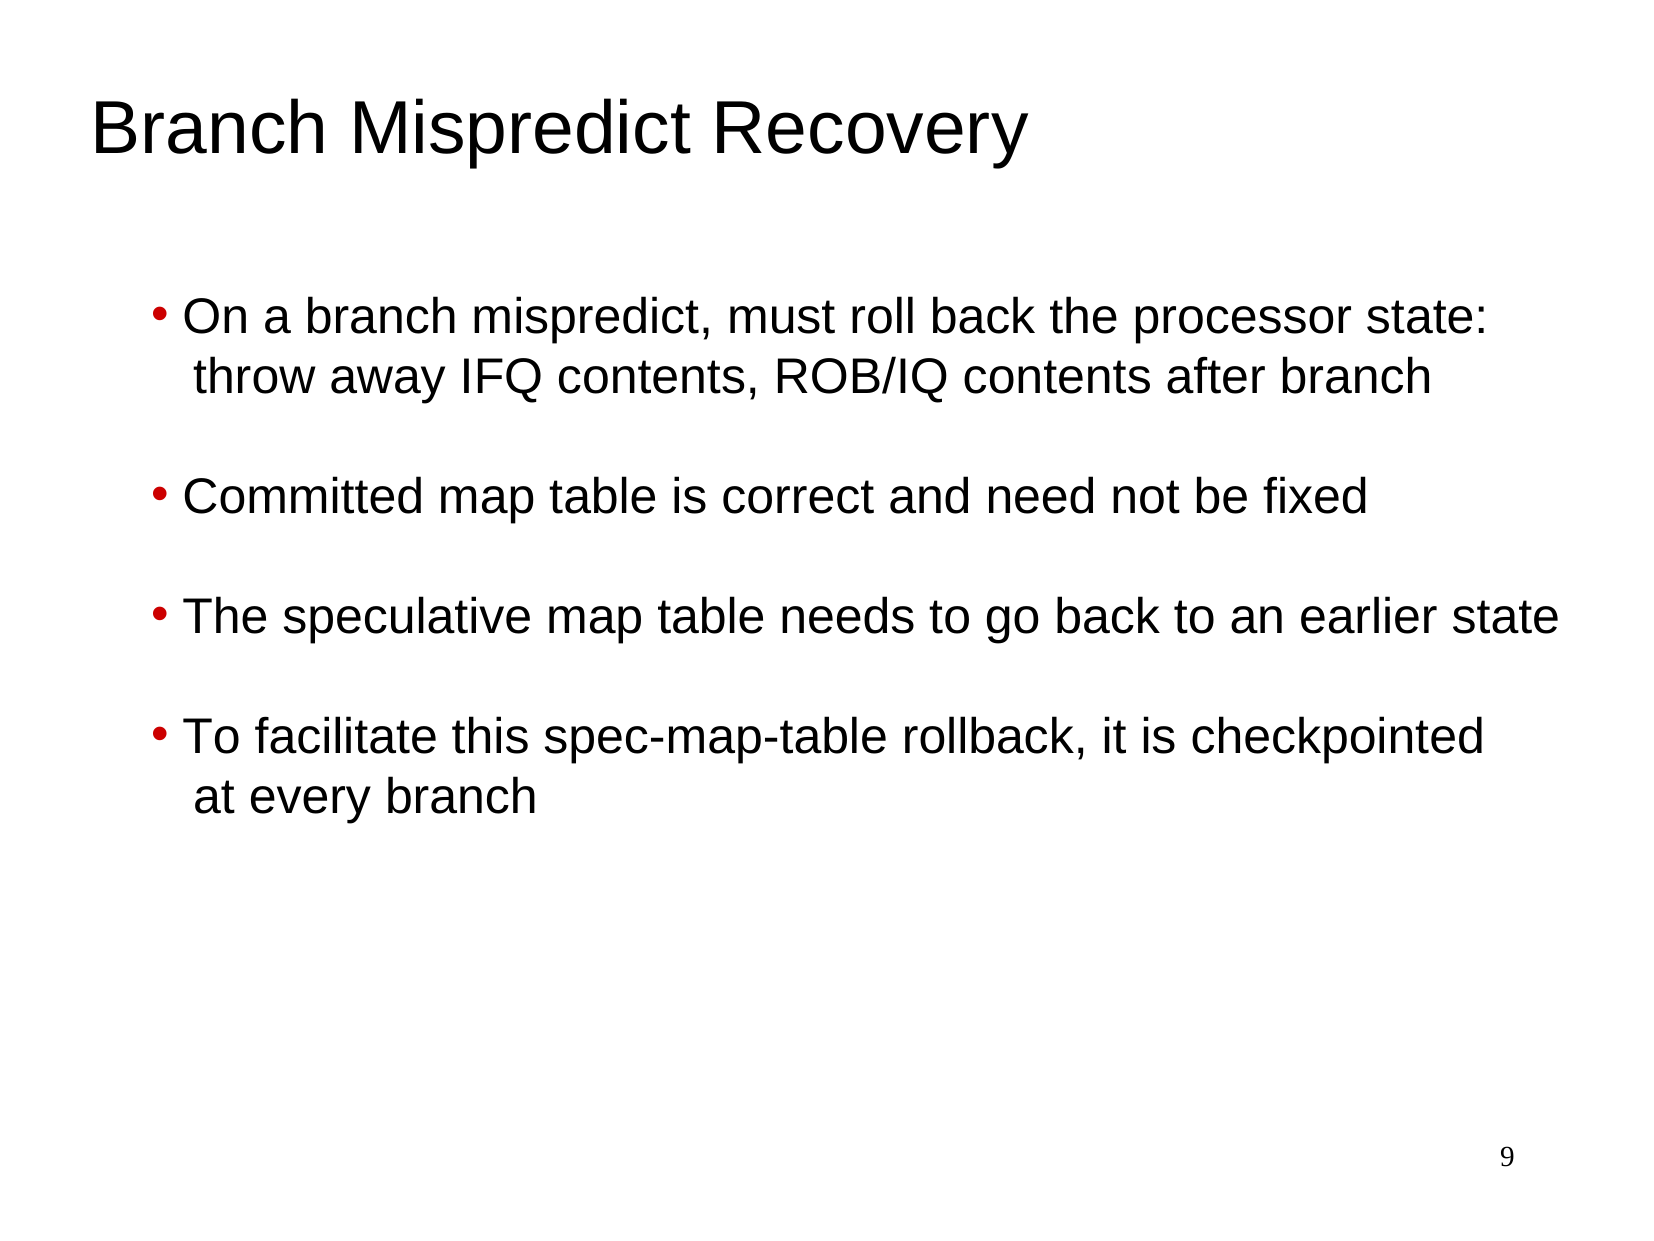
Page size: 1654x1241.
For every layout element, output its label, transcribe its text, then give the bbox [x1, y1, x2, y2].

text_box <number> [1185, 1129, 1530, 1213]
text_box On a branch mispredict, must roll back the processor state: throw away IFQ contents, ROB/IQ contents after branch Committed map table is correct and need not be fixed The speculative map table needs to go back to an earlier state To facilitate this spec-map-table rollback, it is checkpointed at every branch [136, 275, 1577, 951]
text_box Branch Mispredict Recovery [75, 71, 1044, 177]
